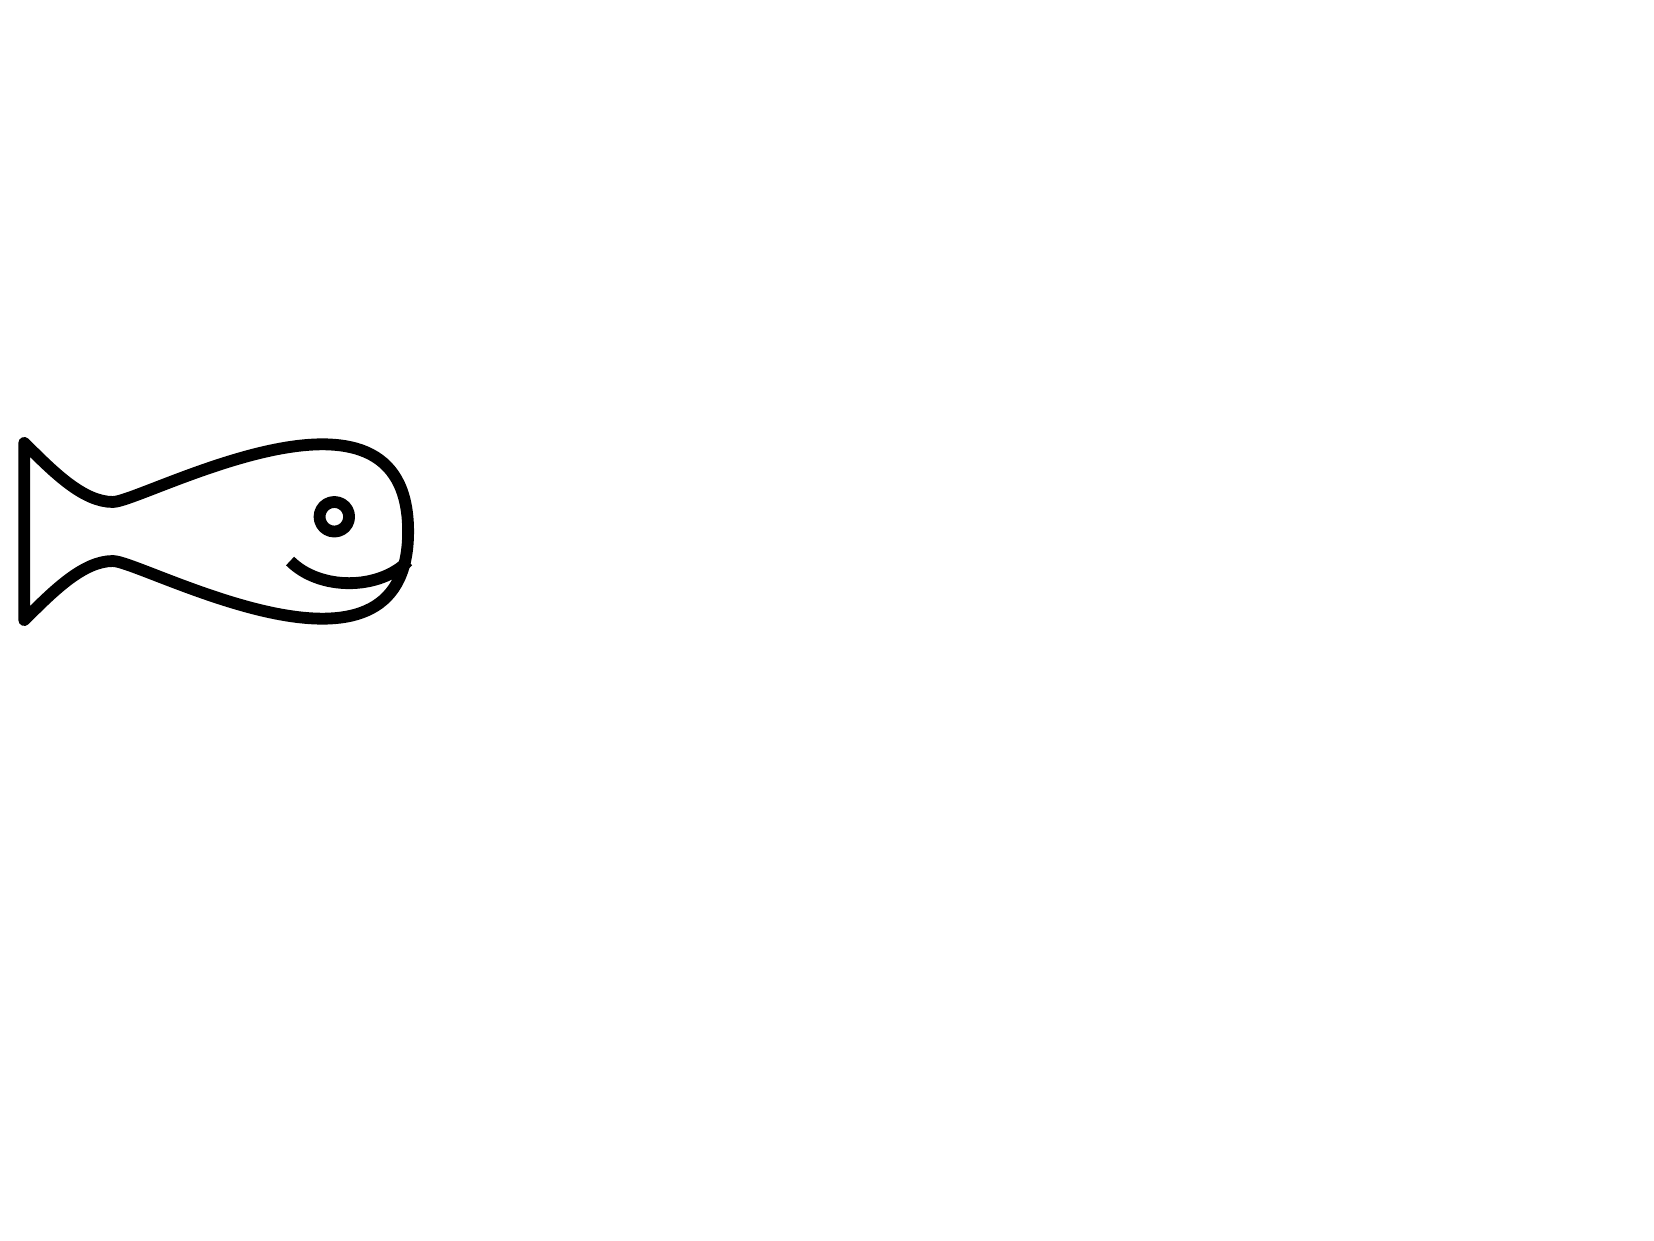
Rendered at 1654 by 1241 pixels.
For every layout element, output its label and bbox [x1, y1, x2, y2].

text_box [319, 501, 350, 532]
